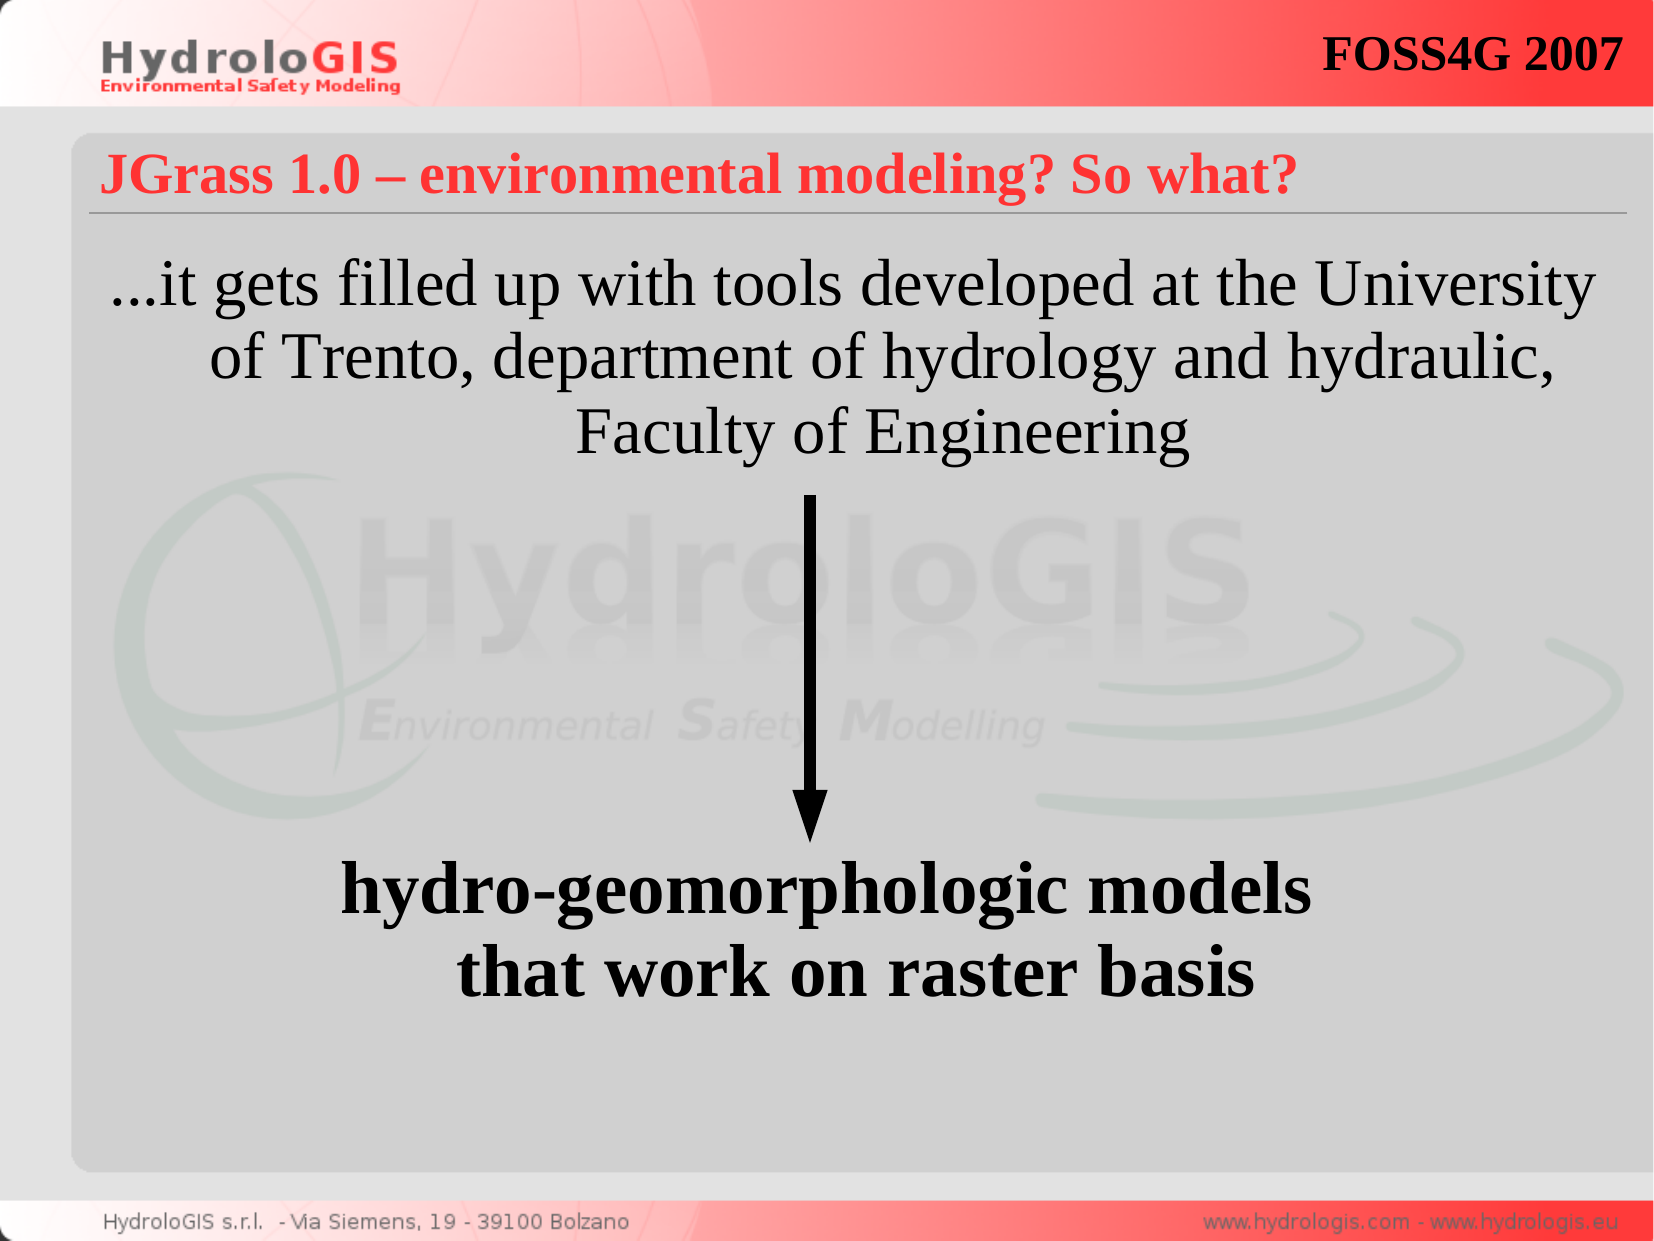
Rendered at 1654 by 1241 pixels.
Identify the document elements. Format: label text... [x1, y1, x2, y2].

text_box hydro-geomorphologic models that work on raster basis [338, 846, 1315, 1047]
picture [0, 0, 1654, 1241]
title JGrass 1.0 – environmental modeling? So what? [99, 134, 1630, 214]
text_box ...it gets filled up with tools developed at the University of Trento, department of hydrology and hydraulic, Faculty of Engineering [93, 245, 1617, 474]
